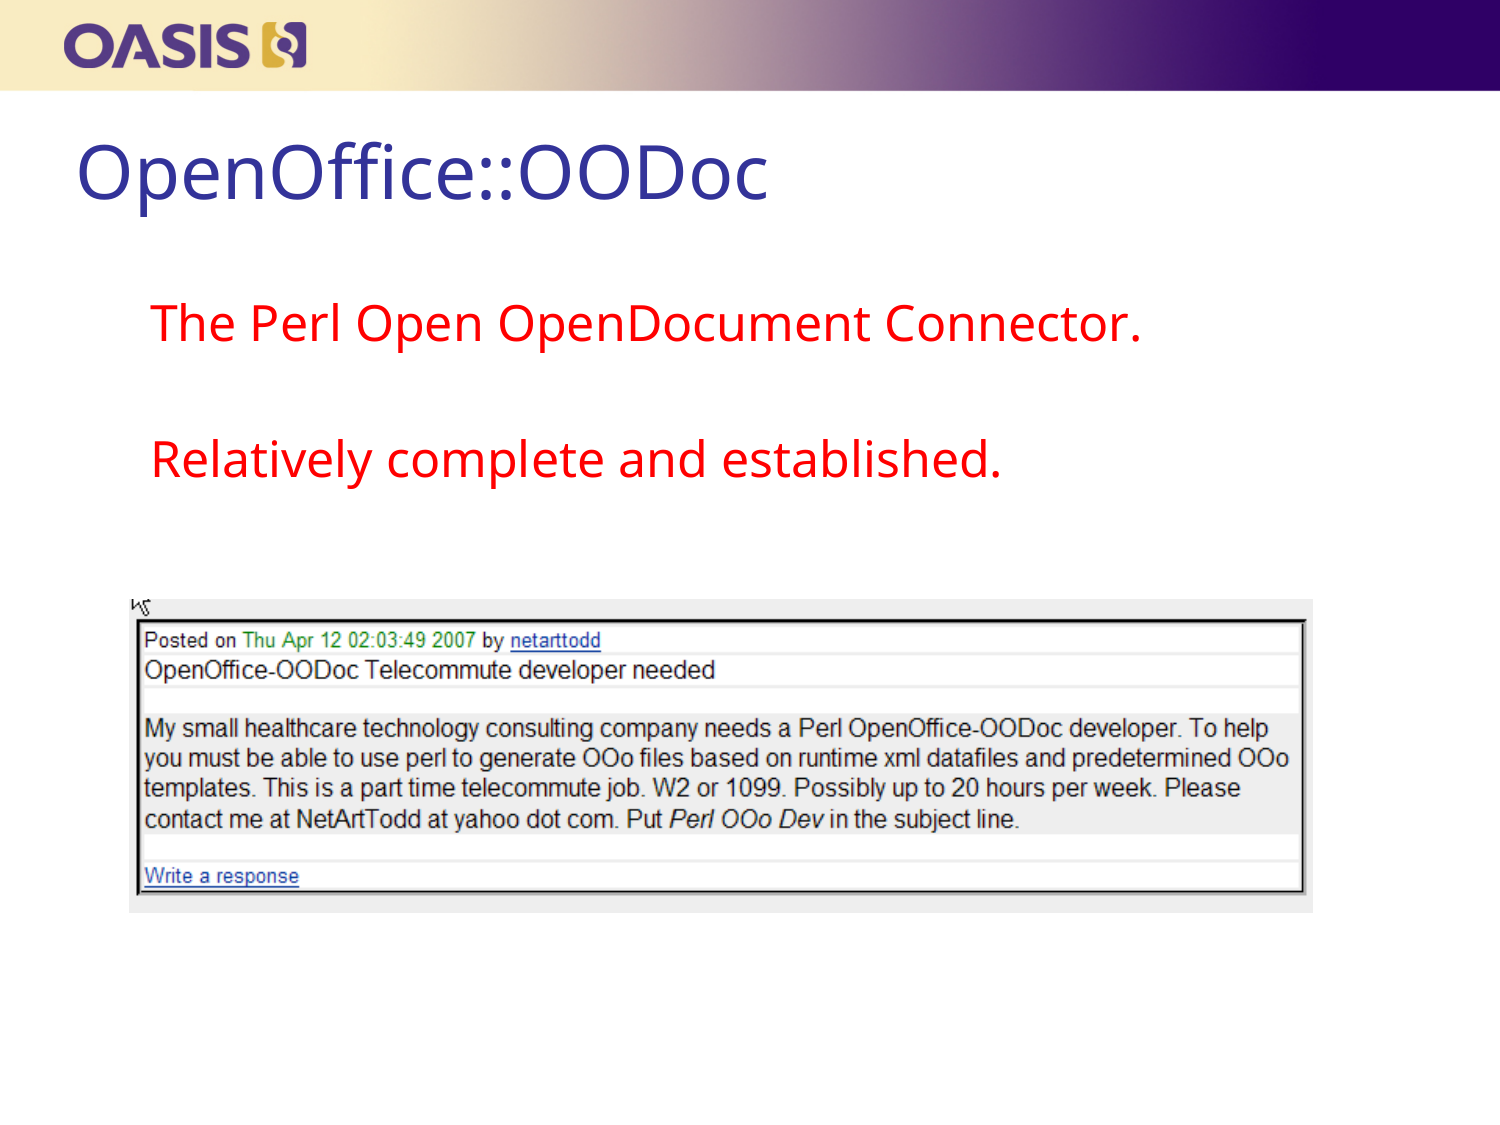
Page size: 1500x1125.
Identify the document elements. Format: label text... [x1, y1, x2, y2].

picture [0, 0, 1500, 1125]
title OpenOffice::OODoc [75, 121, 1438, 228]
text_box The Perl Open OpenDocument Connector. Relatively complete and established. [150, 287, 1098, 456]
